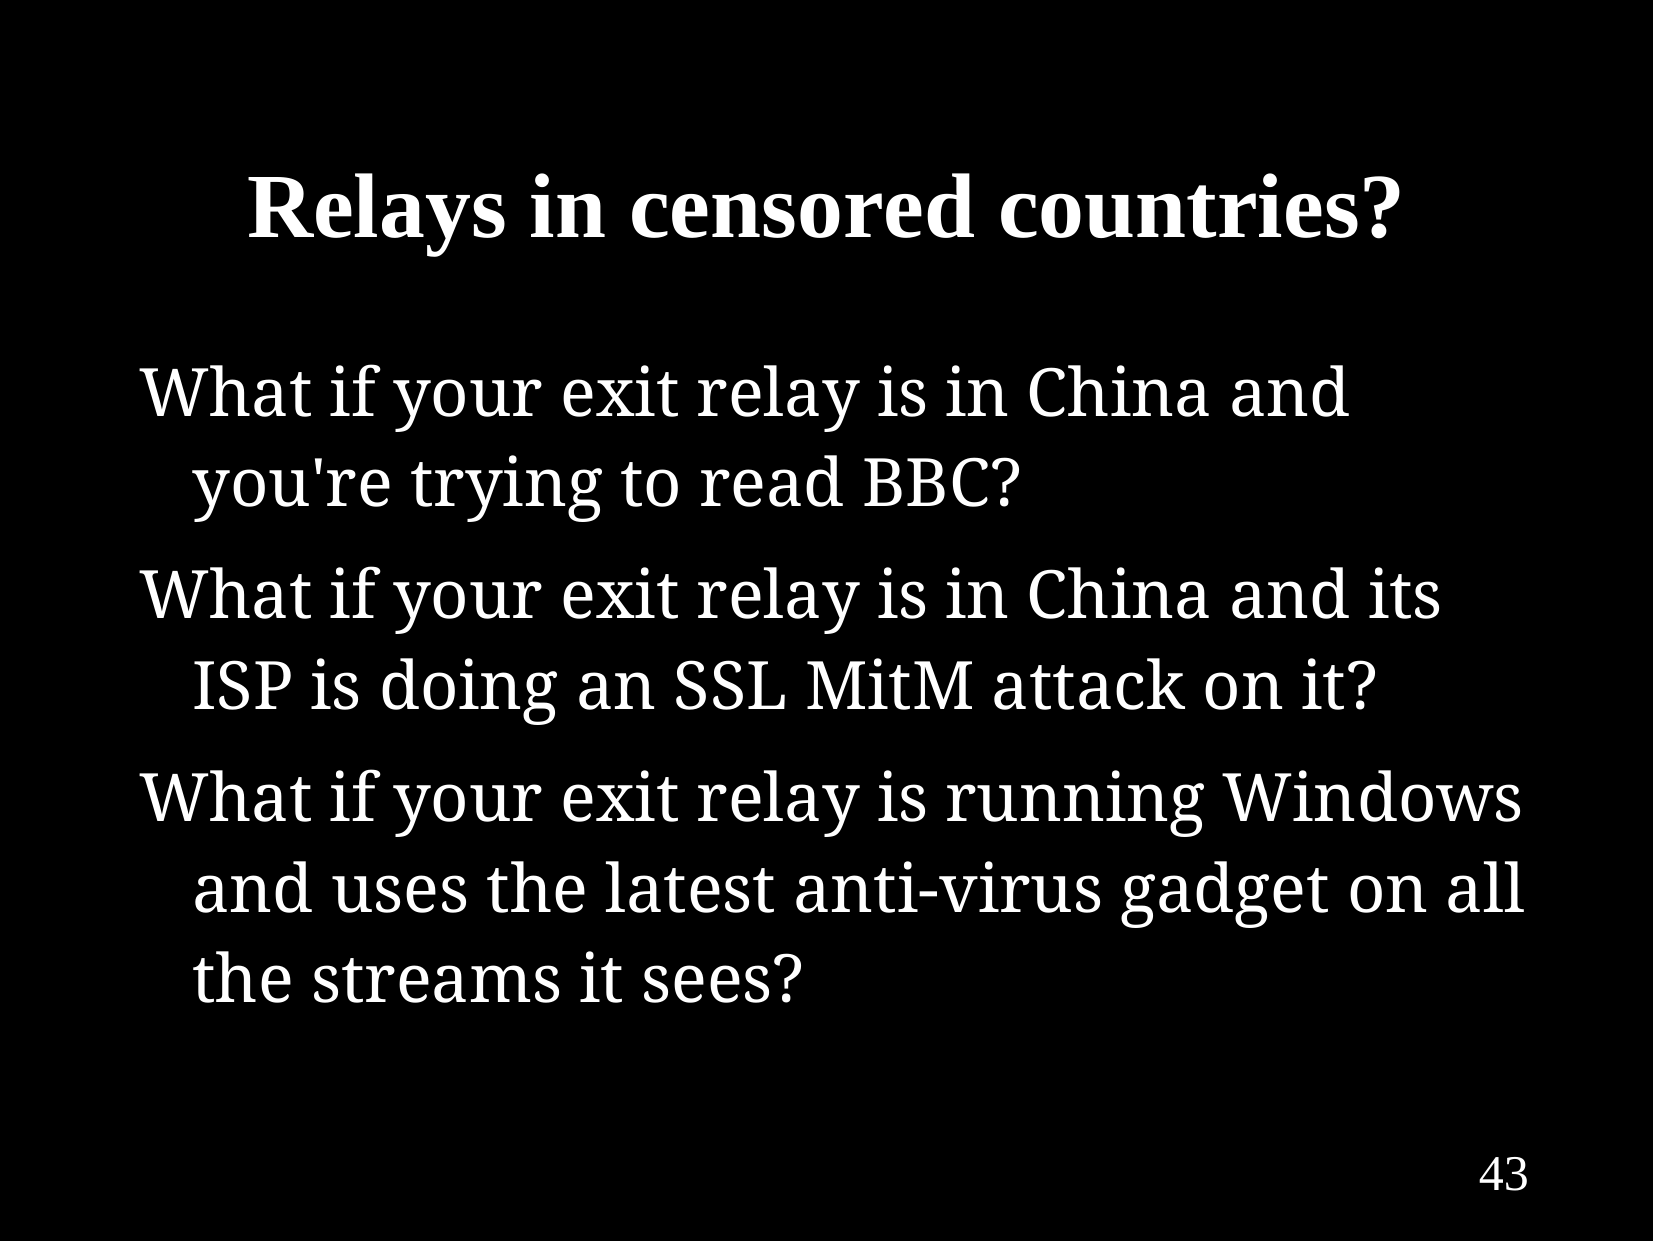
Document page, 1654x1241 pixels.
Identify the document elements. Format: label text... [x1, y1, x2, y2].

title Relays in censored countries? [121, 102, 1534, 311]
list What if your exit relay is in China and you're trying to read BBC? What if your exit relay is in China and its ISP is doing an SSL MitM attack on it? What if your exit relay is running Windows and uses the latest anti-virus gadget on all the streams it sees? [121, 344, 1534, 1127]
